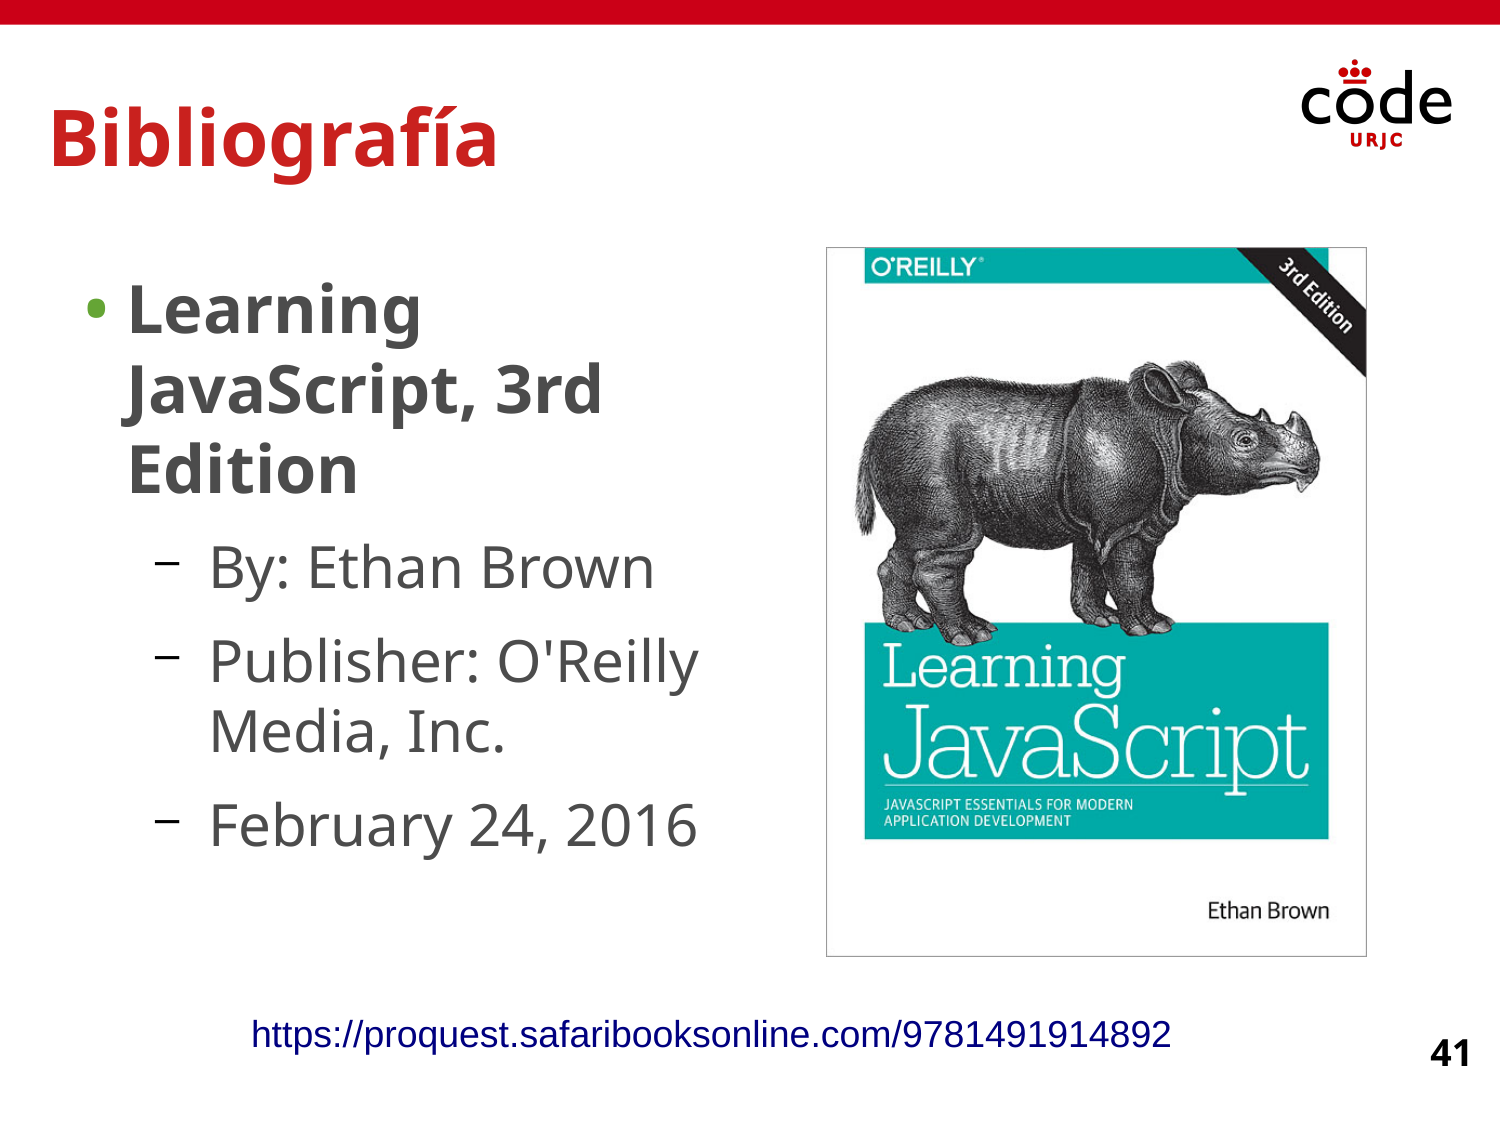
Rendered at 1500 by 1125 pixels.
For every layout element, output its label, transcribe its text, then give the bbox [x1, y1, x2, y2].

title Bibliografía [32, 79, 1383, 189]
picture [1284, 50, 1468, 161]
text_box https://proquest.safaribooksonline.com/9781491914892 [236, 1006, 1193, 1063]
picture [826, 247, 1367, 957]
list Learning JavaScript, 3rd Edition By: Ethan Brown Publisher: O'Reilly Media, Inc. February 24, 2016 [51, 259, 741, 1013]
